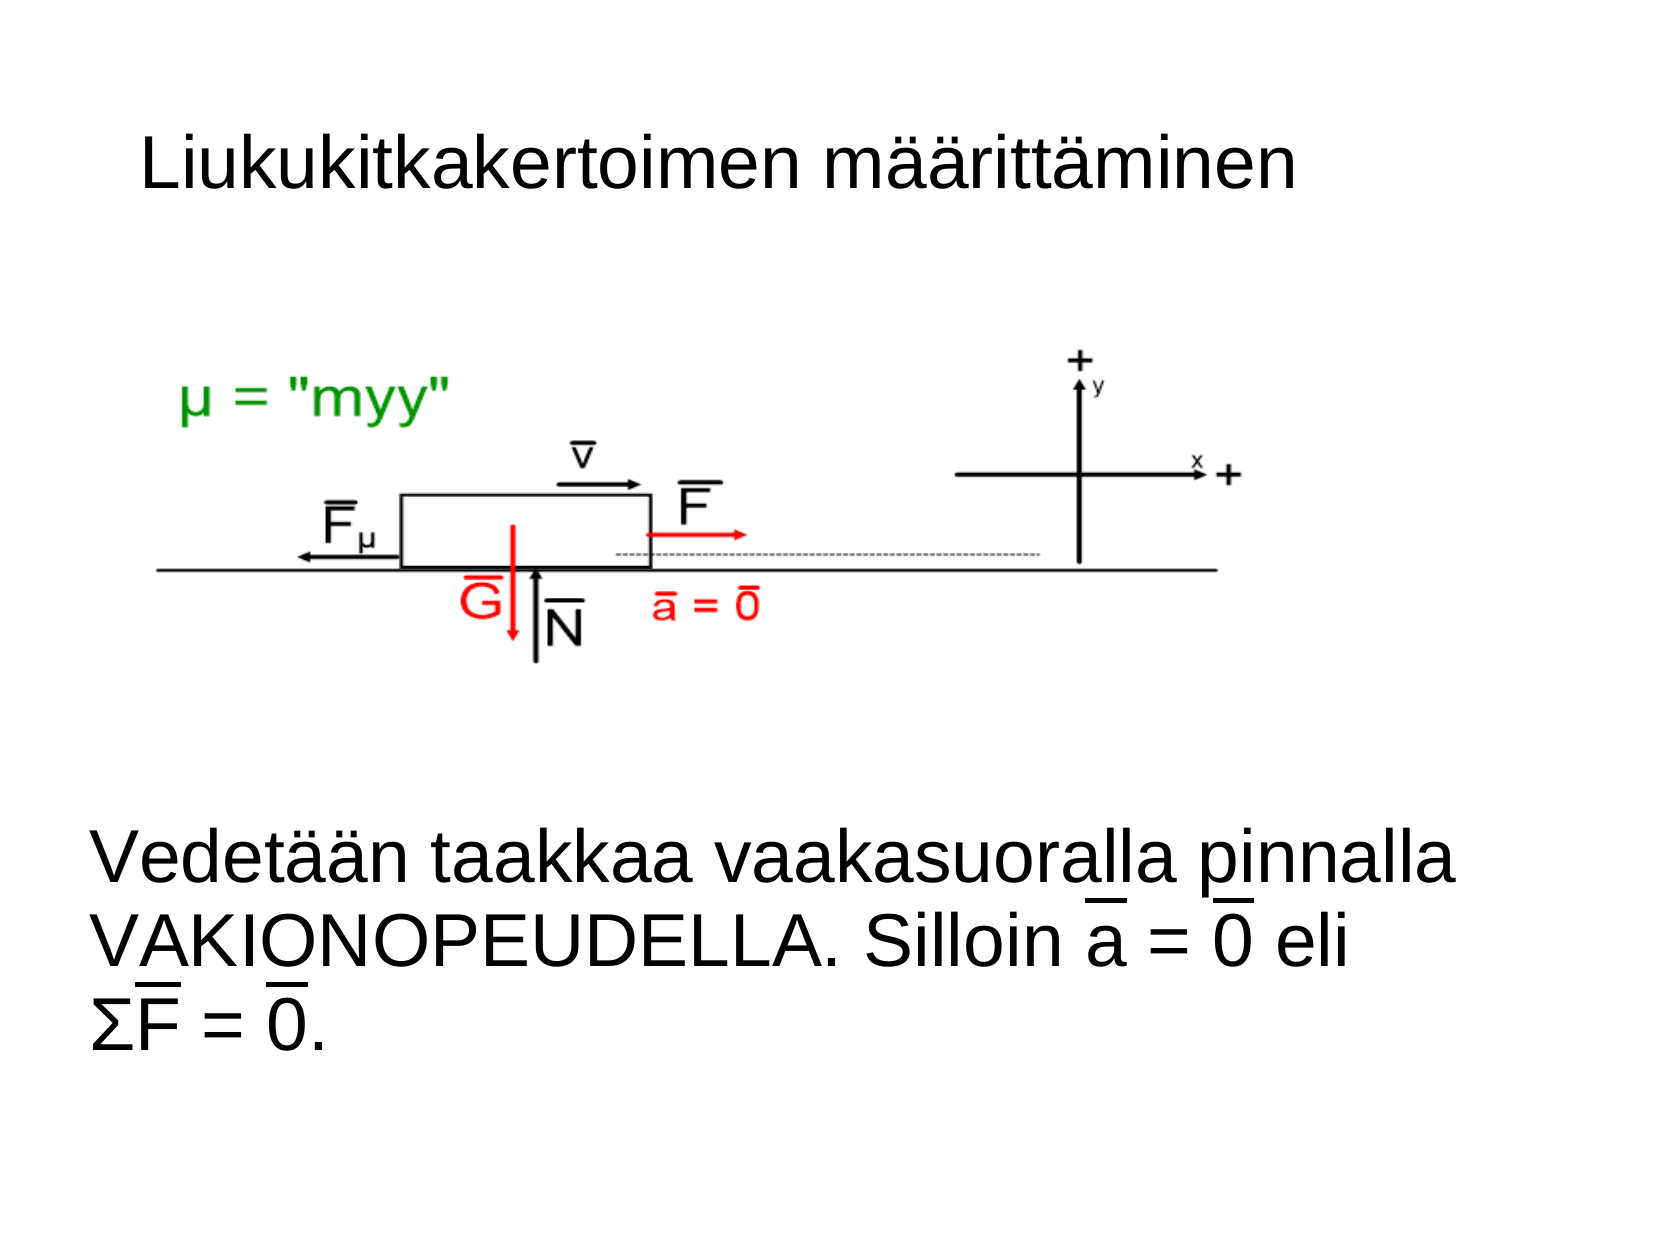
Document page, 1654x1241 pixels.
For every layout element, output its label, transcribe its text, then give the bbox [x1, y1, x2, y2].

text_box Vedetään taakkaa vaakasuoralla pinnalla VAKIONOPEUDELLA. Silloin a = 0 eli ΣF = 0. [74, 803, 1477, 1088]
text_box Liukukitkakertoimen määrittäminen [124, 108, 1512, 376]
picture [129, 295, 1349, 693]
